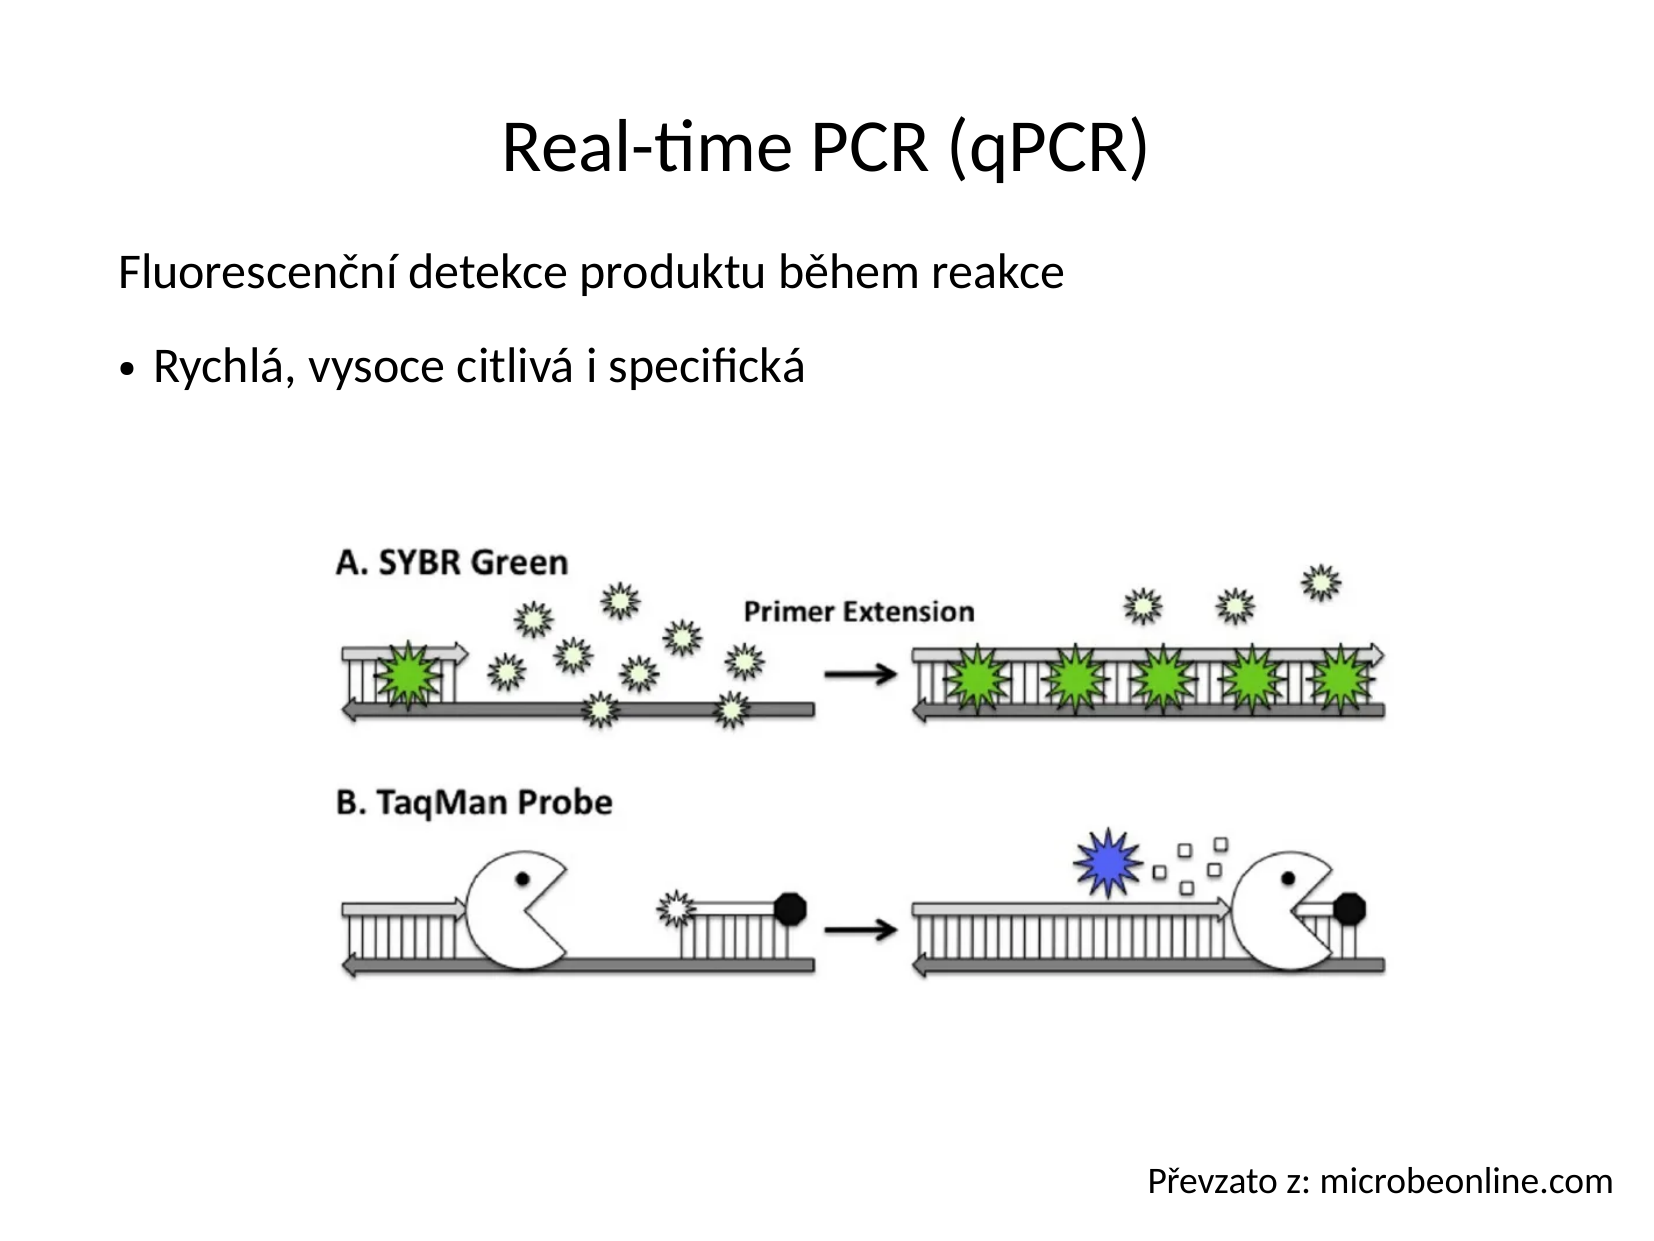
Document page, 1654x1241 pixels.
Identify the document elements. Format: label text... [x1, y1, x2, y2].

picture [277, 495, 1444, 989]
title Real-time PCR (qPCR) [82, 49, 1571, 231]
text_box Převzato z: microbeonline.com [1132, 1158, 1630, 1211]
subtitle Fluorescenční detekce produktu během reakce Rychlá, vysoce citlivá i specifická [82, 231, 1619, 951]
